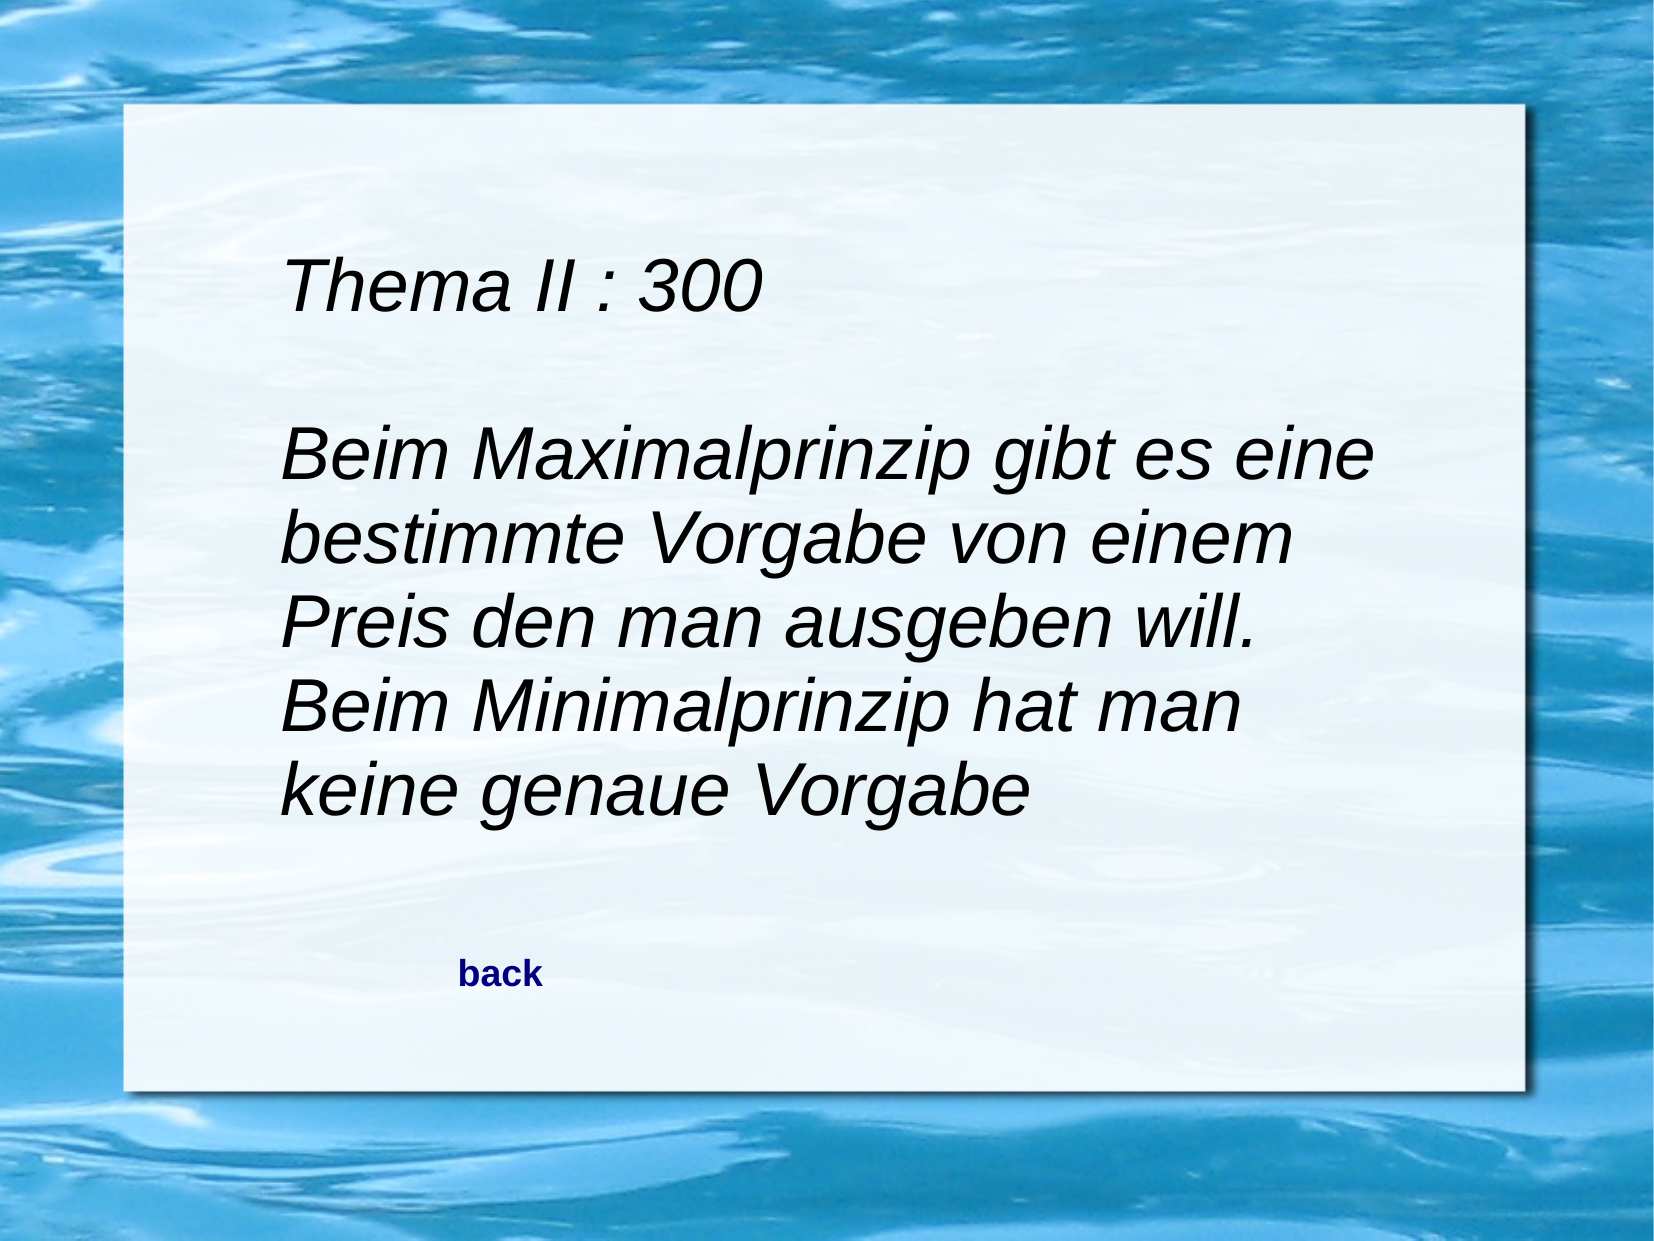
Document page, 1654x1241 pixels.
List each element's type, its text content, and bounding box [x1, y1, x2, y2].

text_box Thema II : 300 Beim Maximalprinzip gibt es eine bestimmte Vorgabe von einem Preis den man ausgeben will. Beim Minimalprinzip hat man keine genaue Vorgabe [265, 236, 1418, 839]
text_box back [442, 944, 621, 1003]
picture [0, 0, 1654, 1241]
